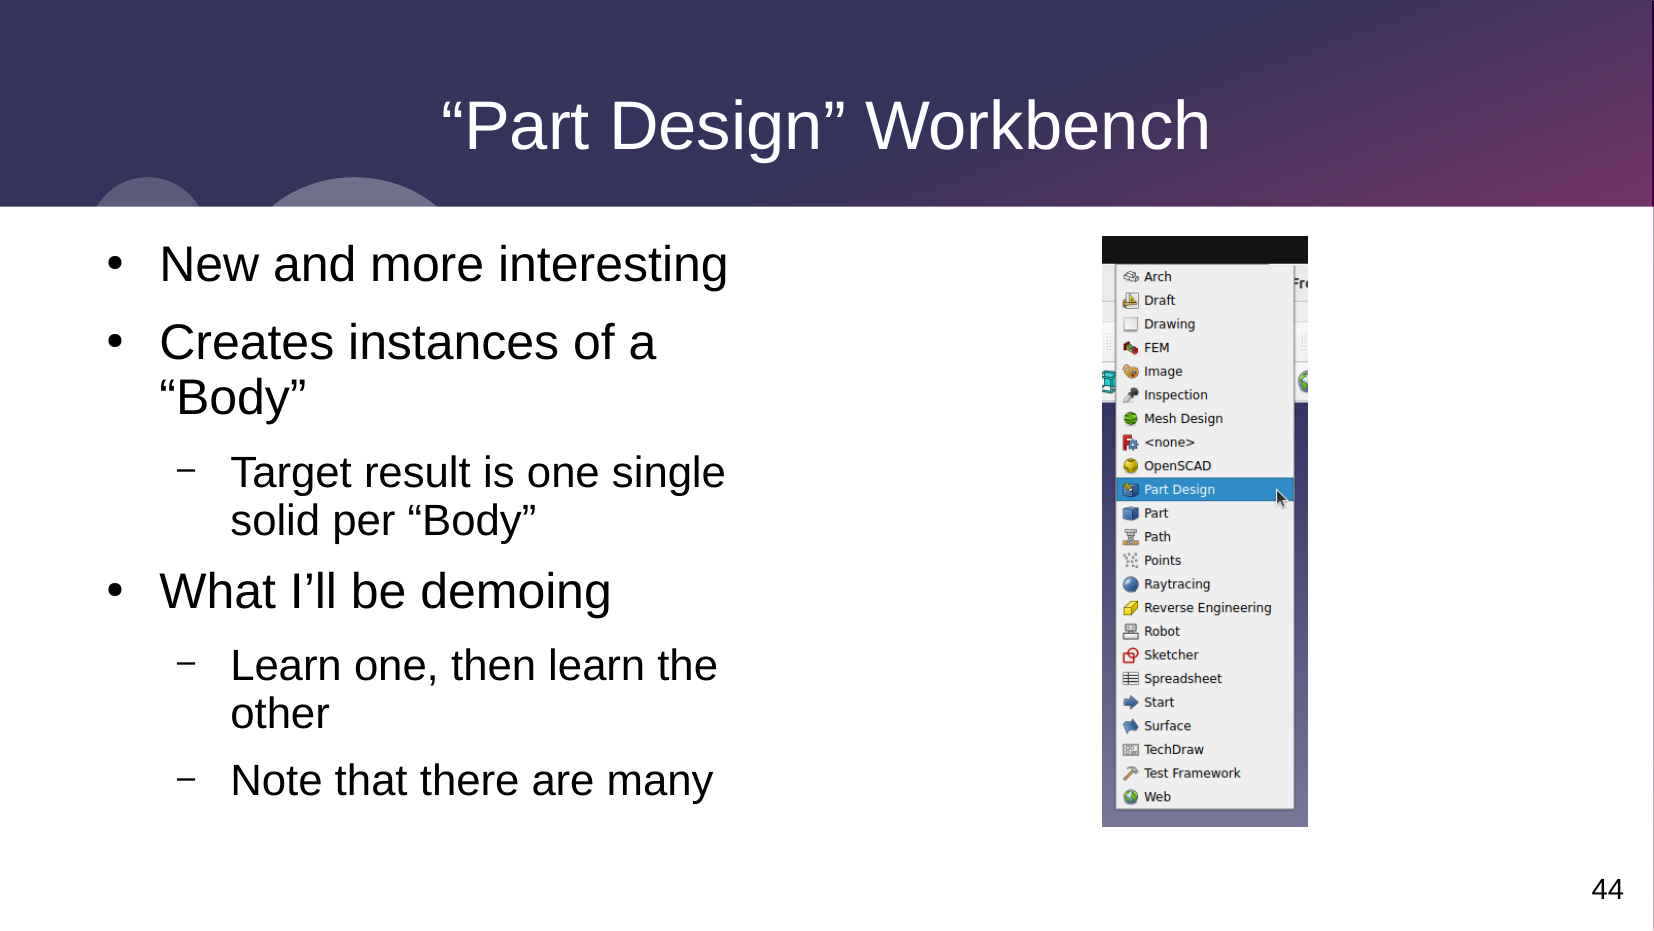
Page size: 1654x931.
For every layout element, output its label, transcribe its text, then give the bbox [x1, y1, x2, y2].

title “Part Design” Workbench [88, 44, 1565, 207]
picture [1102, 236, 1308, 827]
list New and more interesting Creates instances of a “Body” Target result is one single solid per “Body” What I’ll be demoing Learn one, then learn the other Note that there are many [88, 236, 809, 827]
